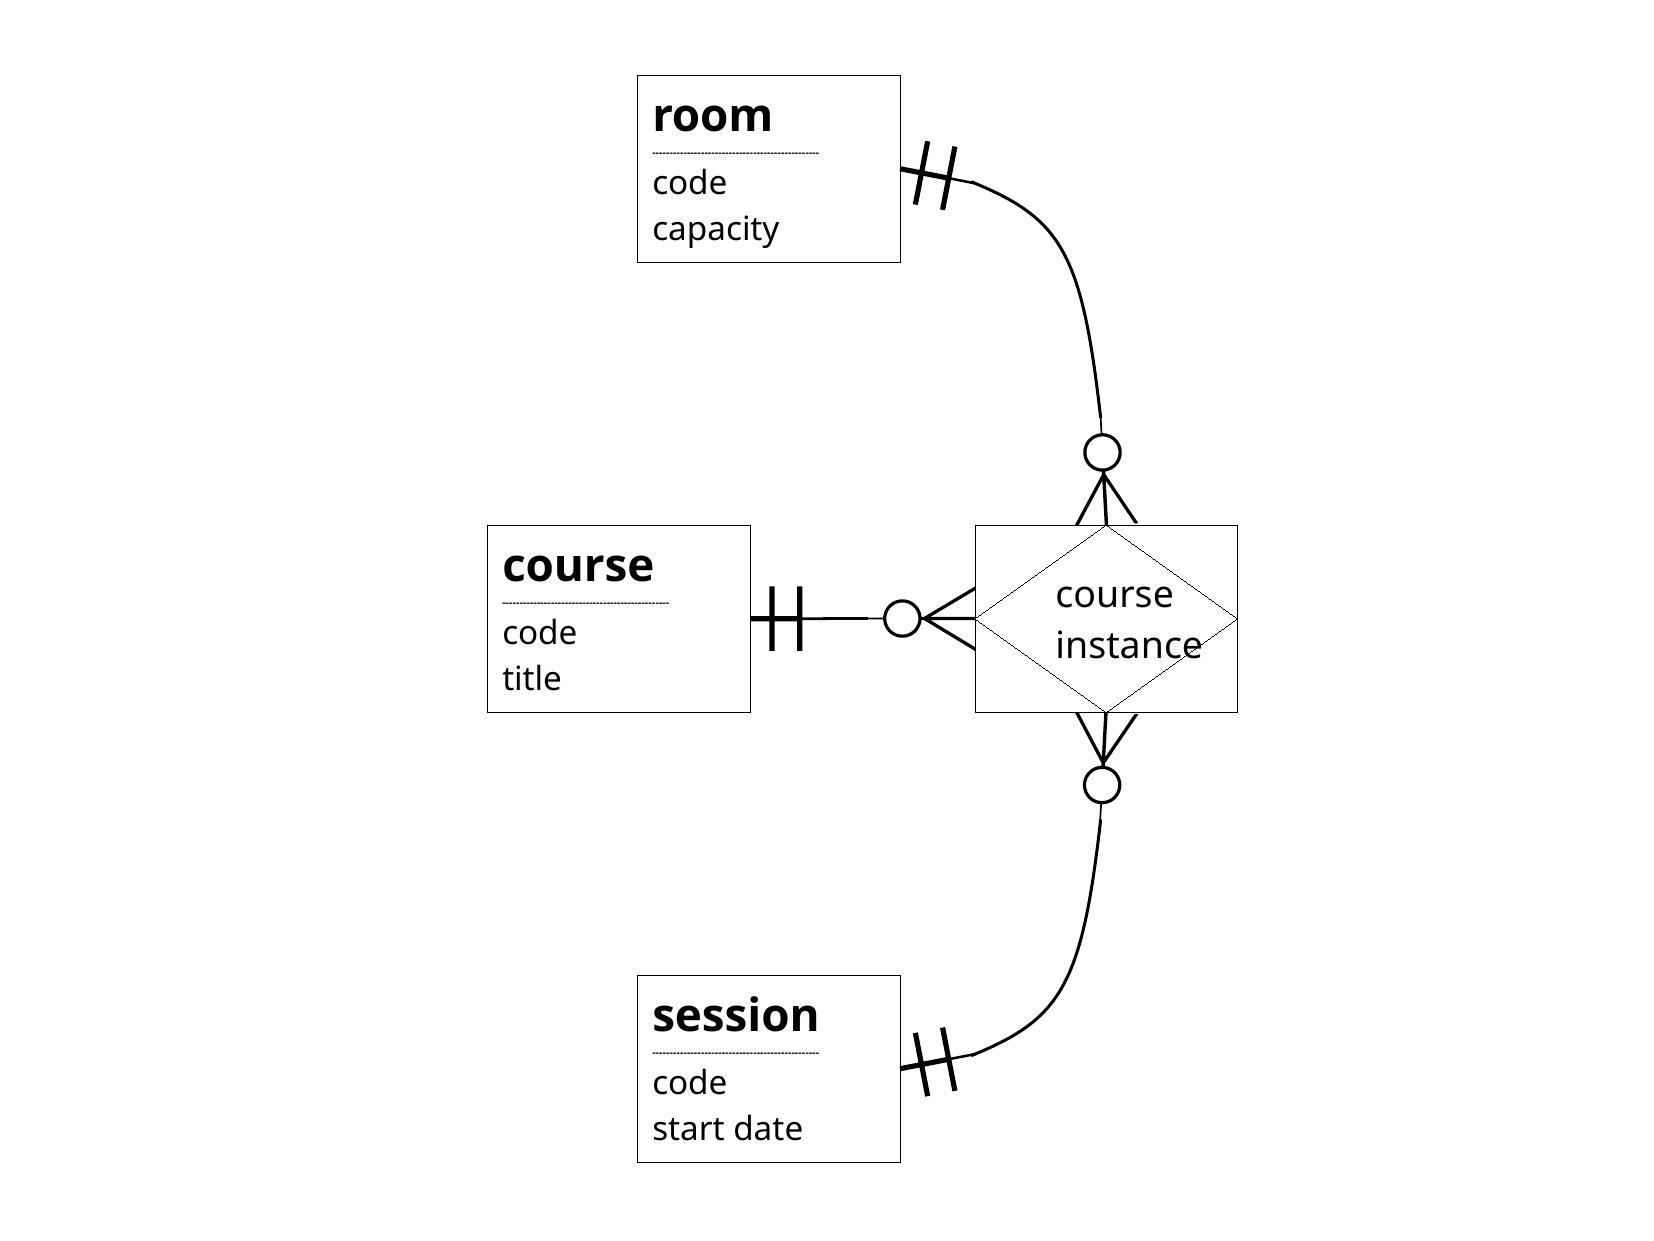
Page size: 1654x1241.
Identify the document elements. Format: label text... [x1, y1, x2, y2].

text_box course instance [974, 524, 1238, 713]
text_box session ------------------------------------------------ code start date [637, 975, 901, 1163]
text_box course ------------------------------------------------ code title [487, 525, 751, 713]
text_box room ------------------------------------------------ code capacity [637, 75, 901, 263]
text_box [1107, 620, 1238, 713]
text_box [1108, 525, 1238, 618]
text_box [975, 525, 1104, 617]
text_box [975, 620, 1105, 713]
